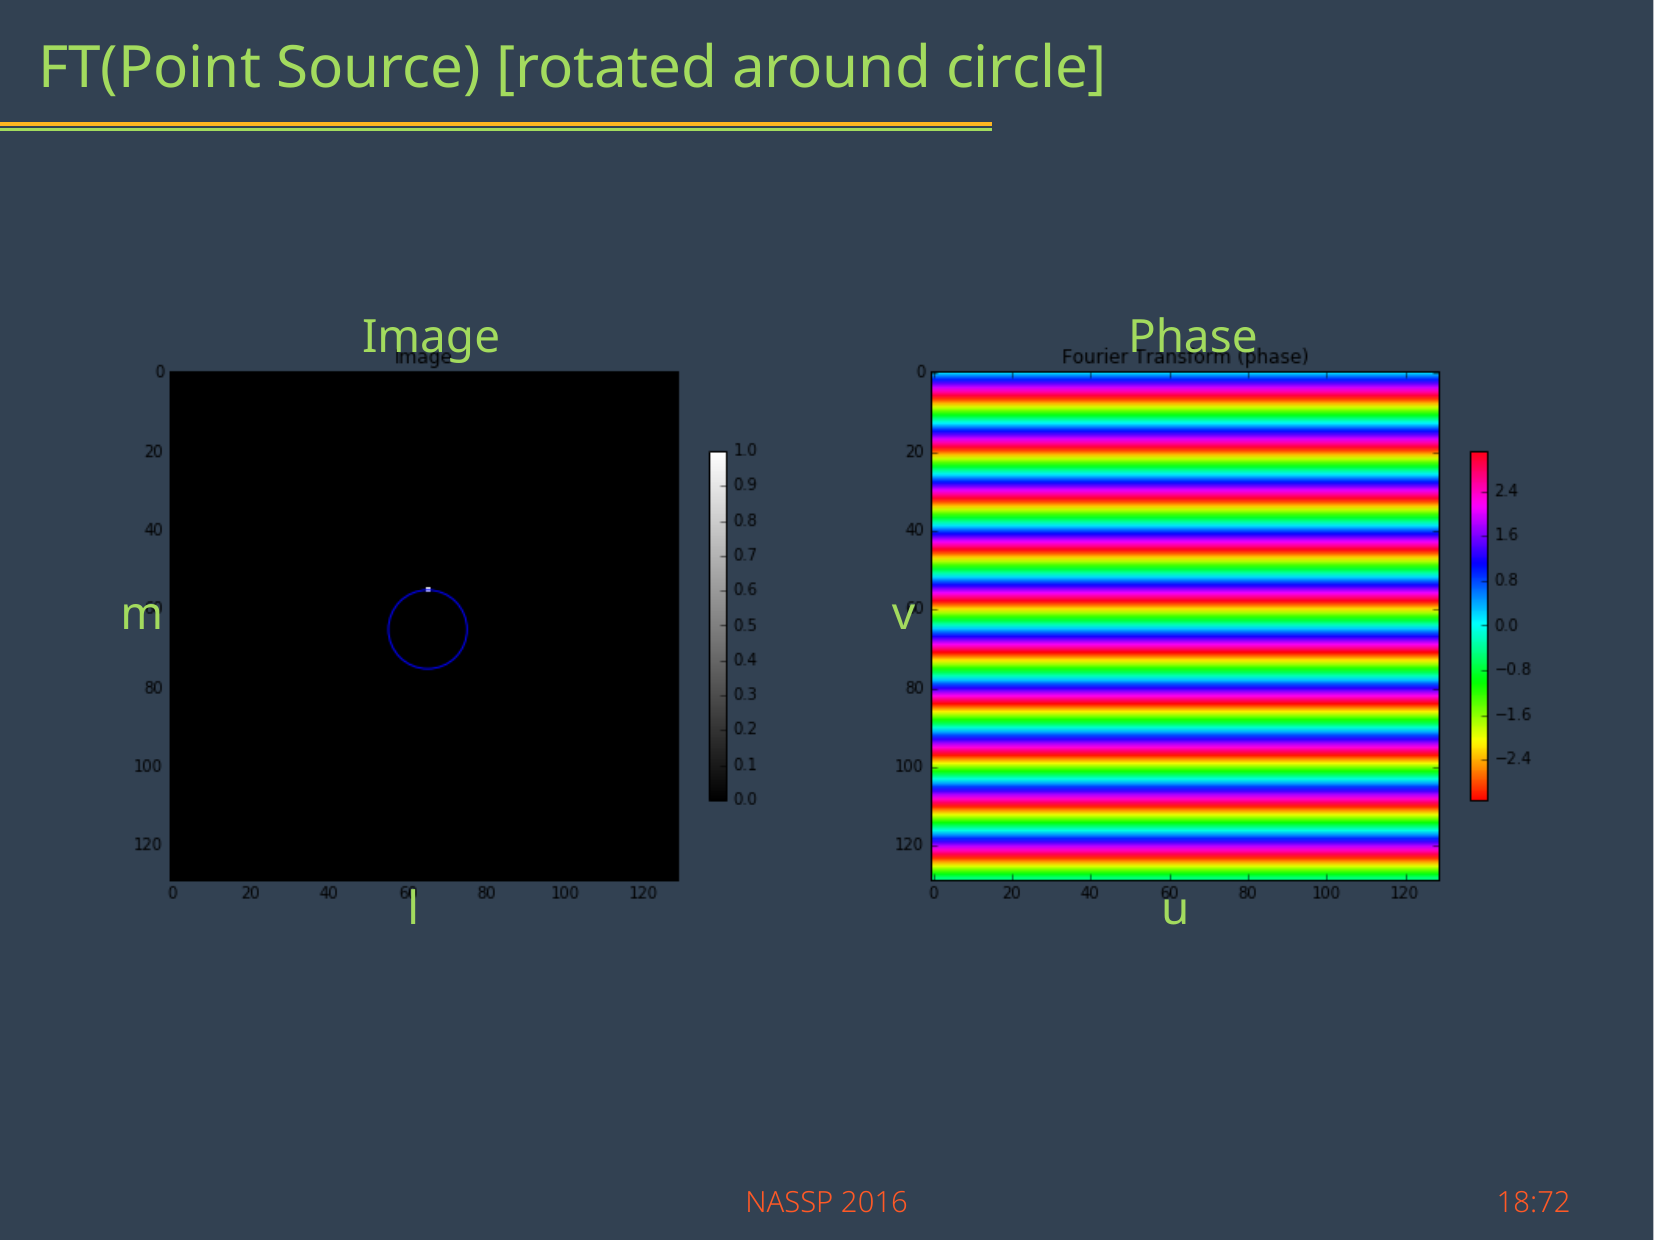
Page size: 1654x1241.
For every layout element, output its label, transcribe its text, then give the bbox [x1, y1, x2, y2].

text_box u [1110, 868, 1241, 938]
text_box Phase [992, 296, 1394, 367]
text_box v [838, 572, 969, 643]
text_box l [348, 868, 479, 938]
text_box m [76, 572, 207, 643]
text_box FT(Point Source) [rotated around circle] [23, 17, 1182, 103]
picture [123, 337, 1542, 913]
text_box Image [230, 296, 632, 367]
